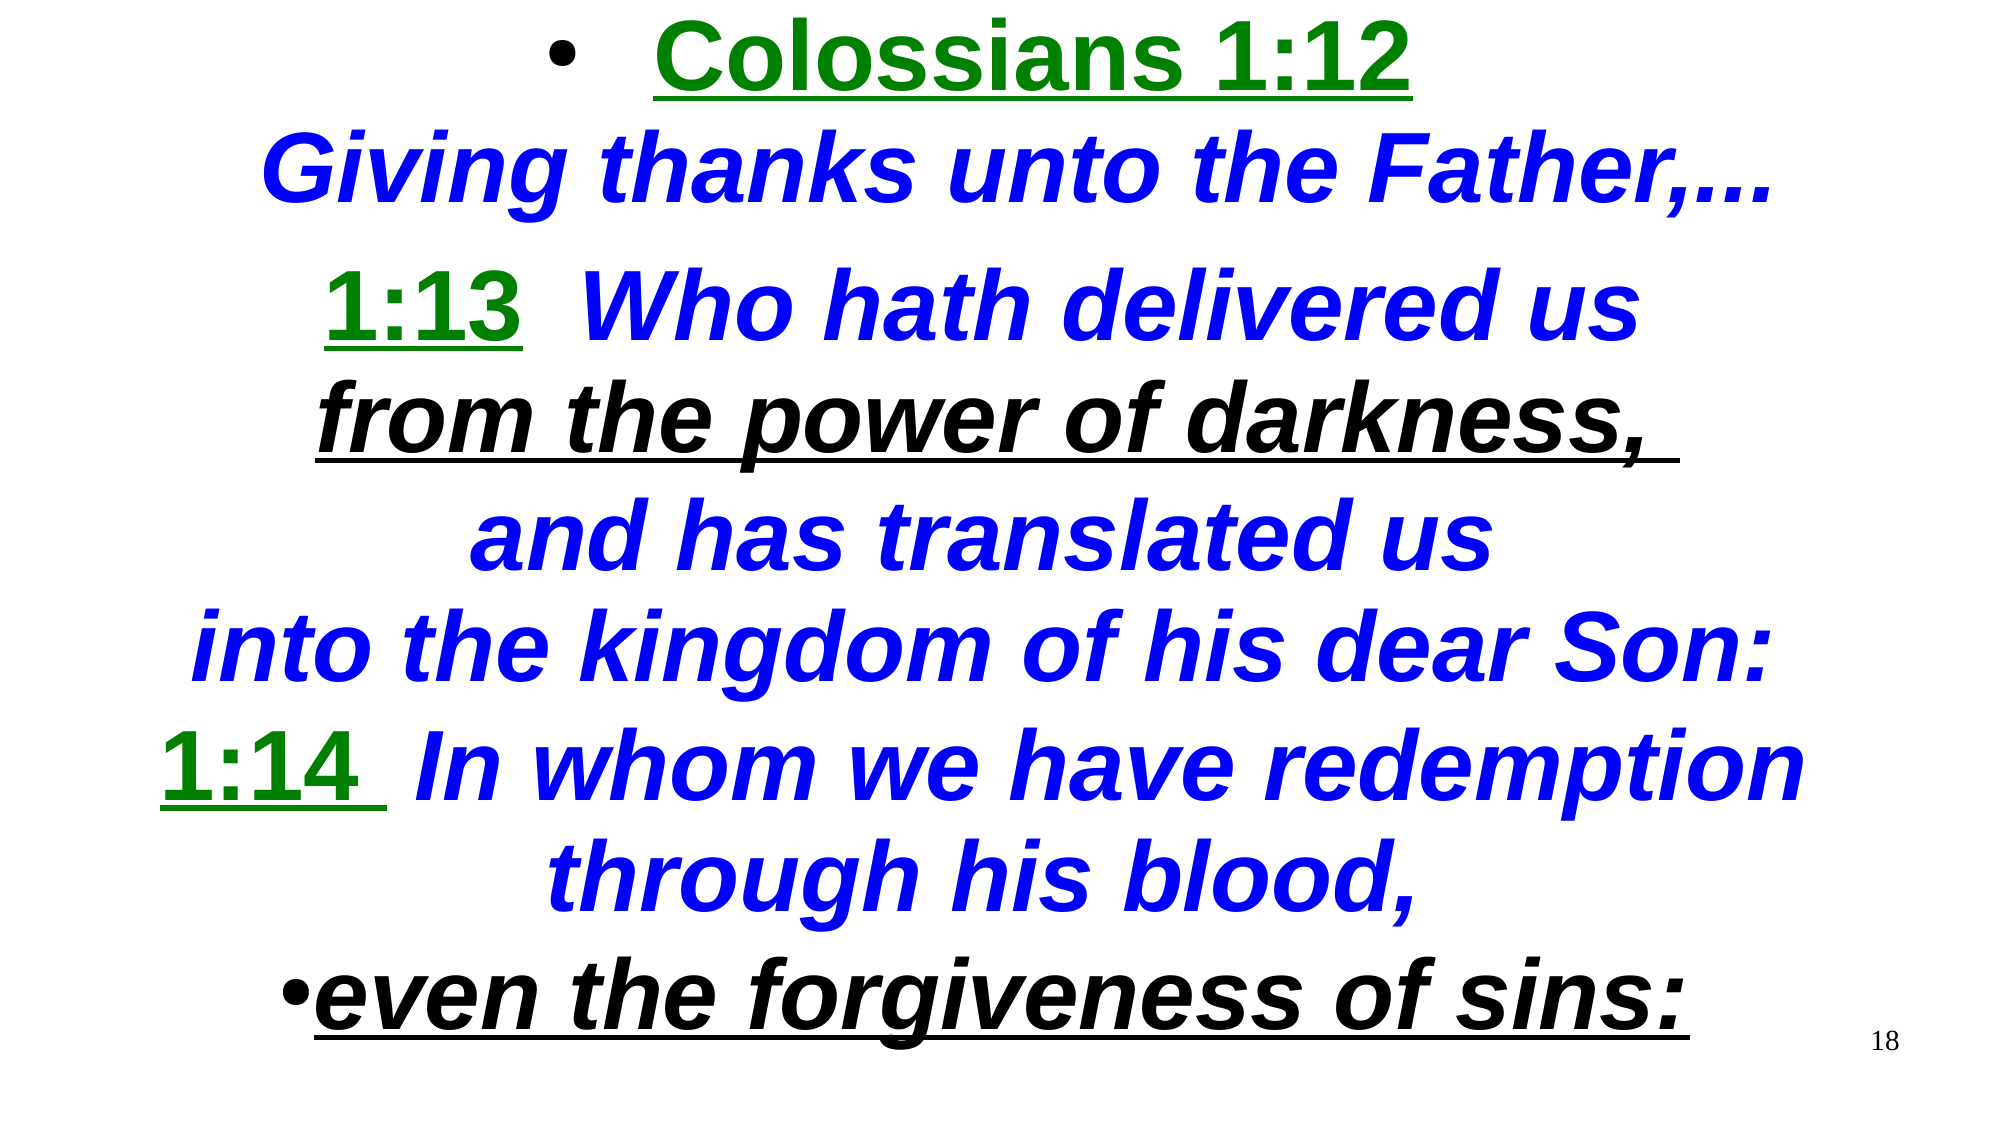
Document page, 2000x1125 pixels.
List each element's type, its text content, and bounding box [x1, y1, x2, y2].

list Colossians 1:12 Giving thanks unto the Father,... 1:13 Who hath delivered us from the power of darkness, and has translated us into the kingdom of his dear Son: 1:14 In whom we have redemption through his blood, even the forgiveness of sins: [0, 0, 1996, 1123]
